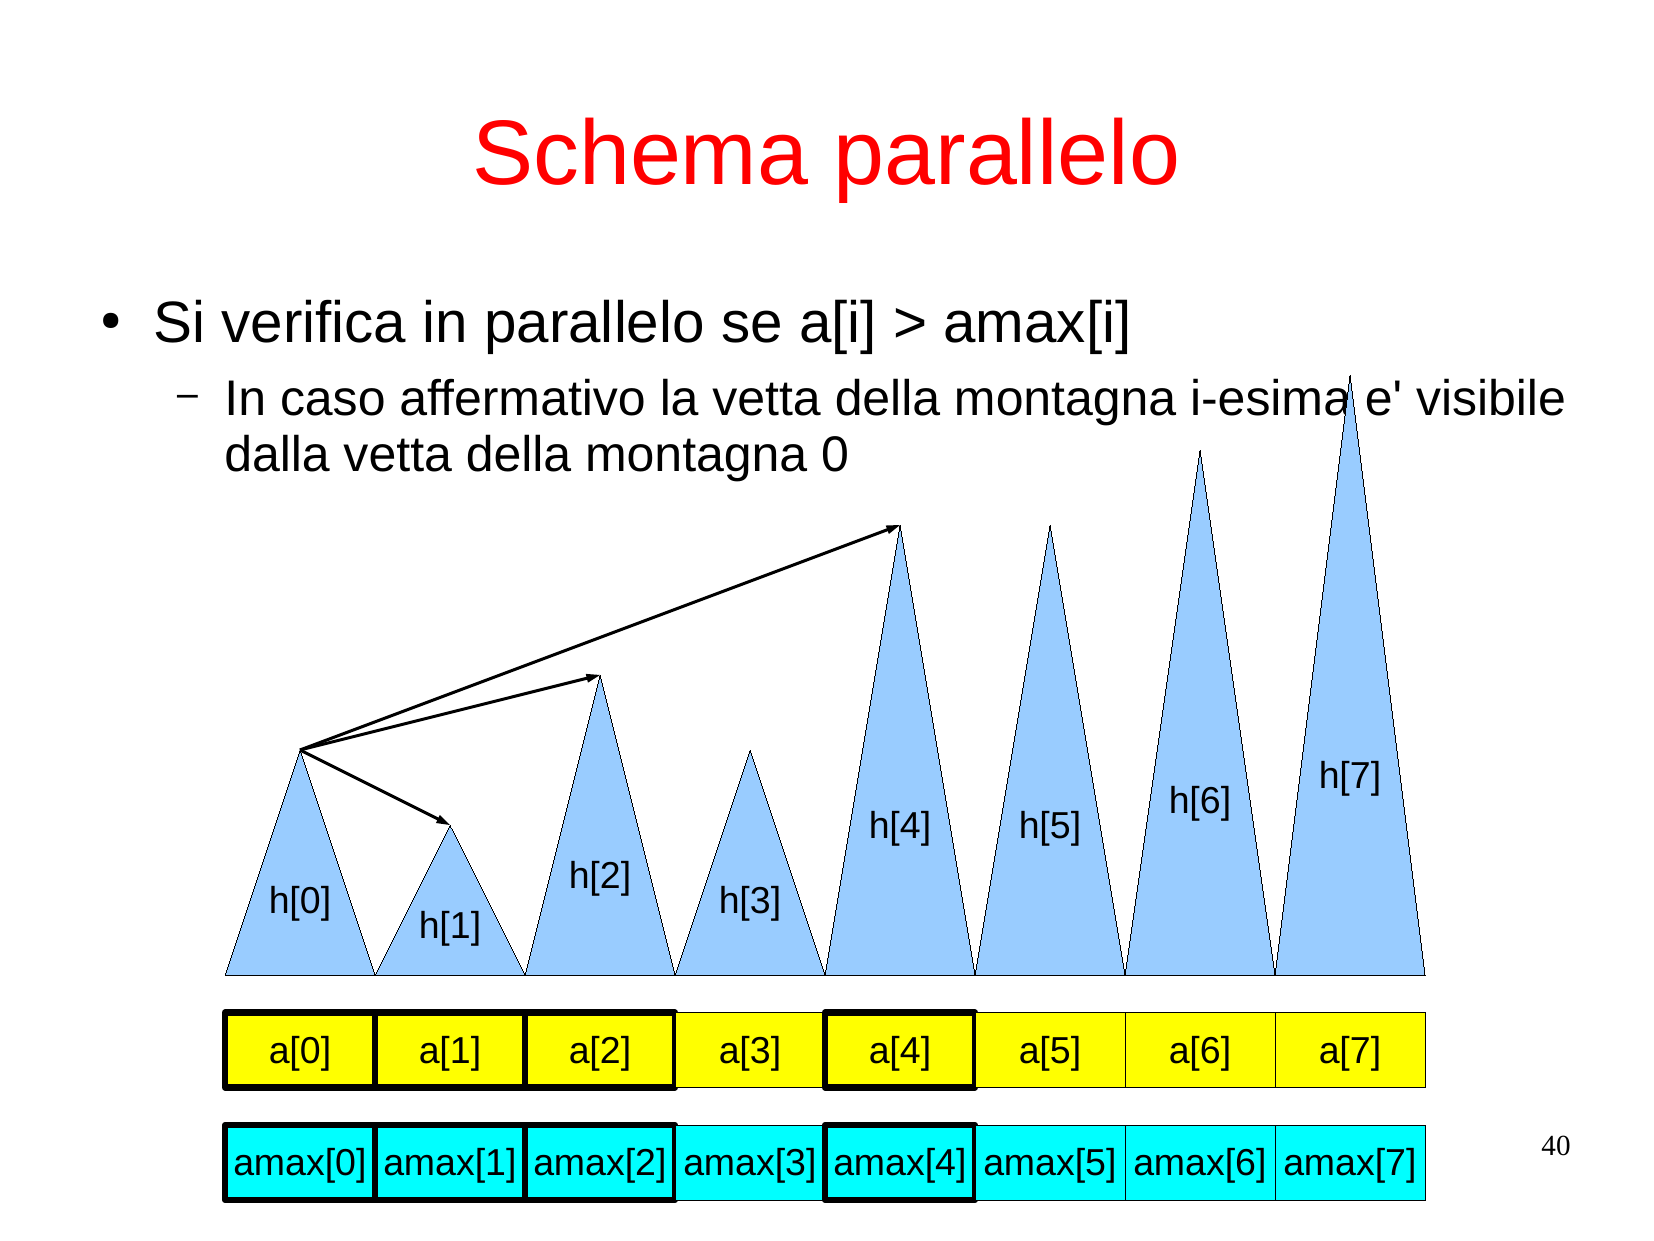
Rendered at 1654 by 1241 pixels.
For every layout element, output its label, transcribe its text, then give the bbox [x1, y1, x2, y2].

text_box amax[7] [1275, 1125, 1426, 1201]
text_box amax[0] [225, 1125, 375, 1201]
text_box a[2] [525, 1012, 675, 1088]
text_box a[3] [675, 1012, 825, 1088]
text_box h[2] [525, 676, 675, 976]
text_box h[6] [1125, 450, 1275, 976]
text_box a[0] [225, 1012, 375, 1088]
text_box h[5] [975, 525, 1125, 976]
text_box a[5] [975, 1012, 1125, 1088]
text_box h[1] [375, 826, 526, 976]
text_box a[1] [375, 1012, 525, 1088]
text_box amax[1] [375, 1125, 525, 1201]
text_box a[7] [1275, 1012, 1426, 1088]
text_box amax[4] [825, 1125, 975, 1201]
text_box h[4] [825, 526, 975, 976]
title Schema parallelo [82, 49, 1571, 257]
list Si verifica in parallelo se a[i] > amax[i] In caso affermativo la vetta della montagna i-esima e' visibile dalla vetta della montagna 0 [82, 290, 1571, 1109]
text_box amax[2] [525, 1125, 675, 1201]
text_box amax[6] [1125, 1125, 1275, 1201]
text_box a[4] [825, 1012, 975, 1088]
text_box amax[5] [975, 1125, 1125, 1201]
text_box h[0] [225, 752, 376, 976]
text_box h[3] [675, 750, 825, 976]
text_box h[7] [1275, 375, 1426, 976]
text_box a[6] [1125, 1012, 1275, 1088]
text_box amax[3] [675, 1125, 825, 1201]
